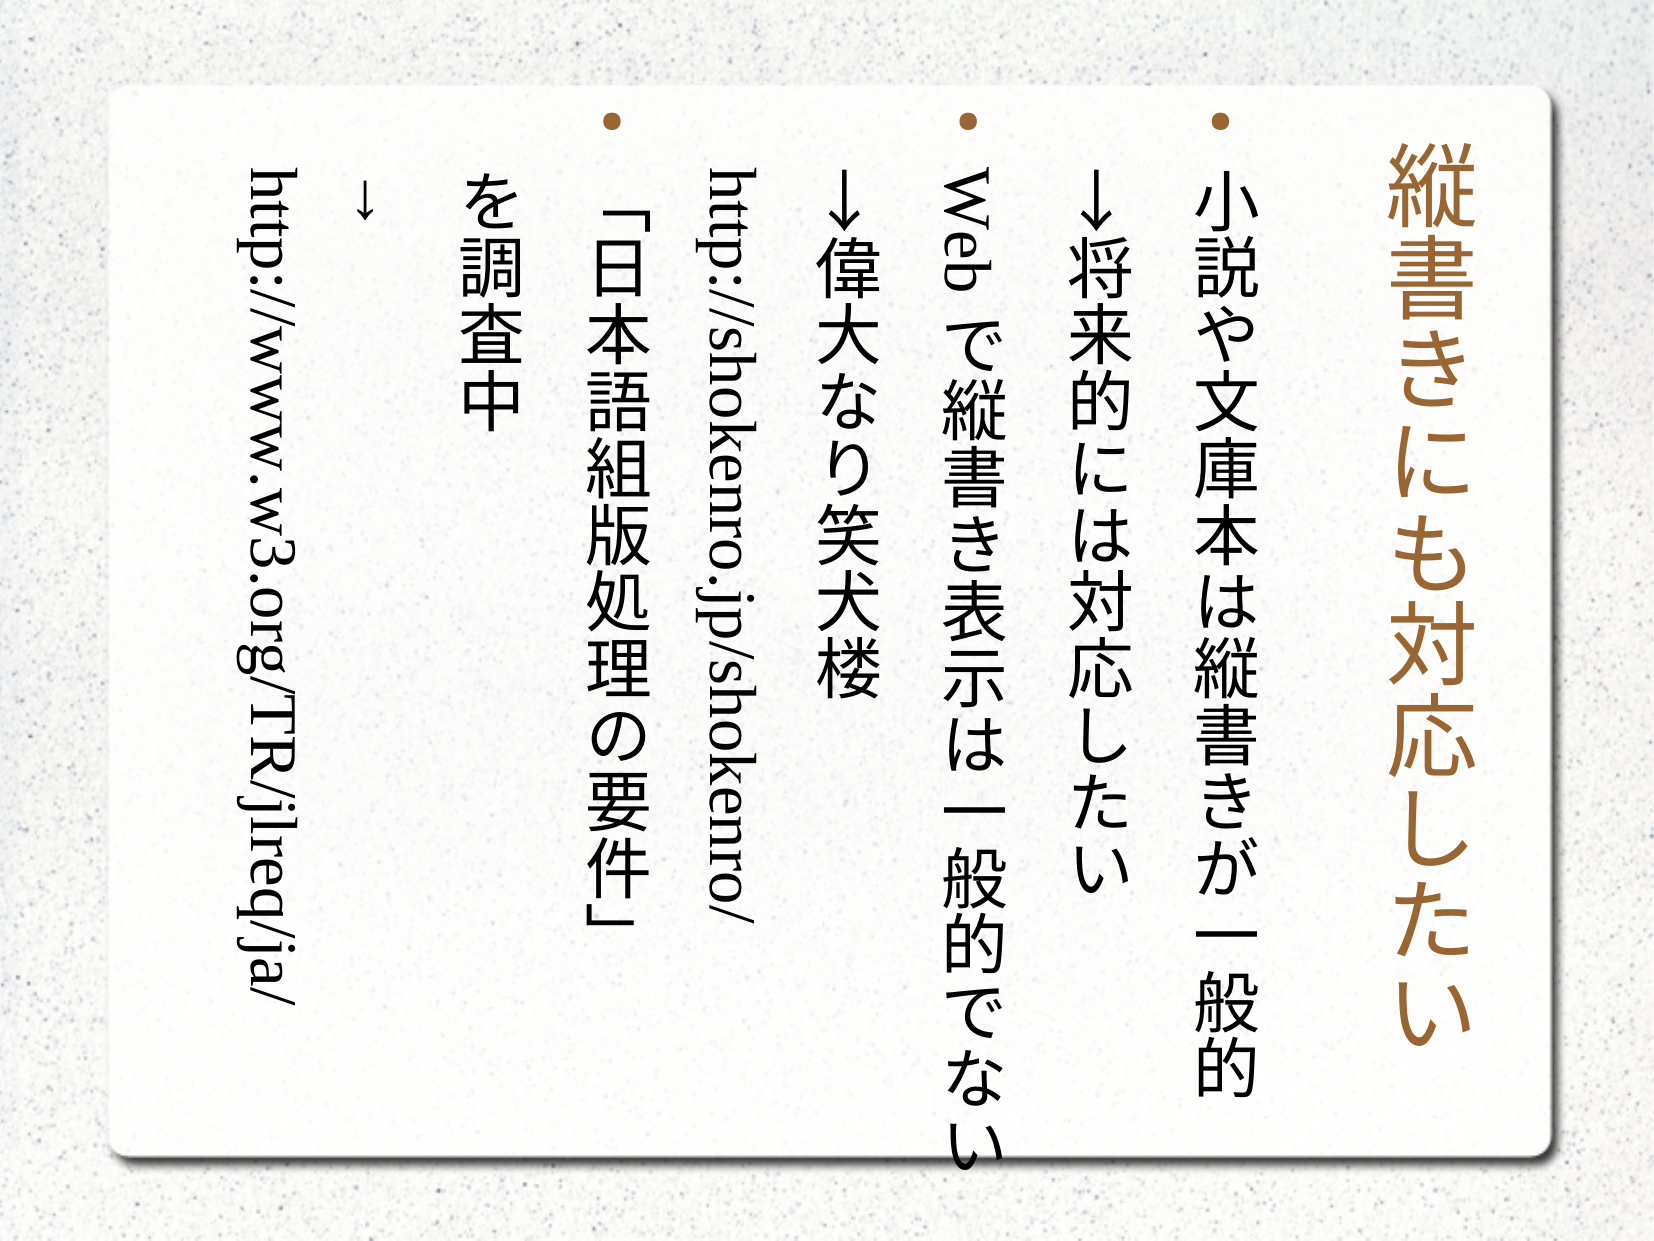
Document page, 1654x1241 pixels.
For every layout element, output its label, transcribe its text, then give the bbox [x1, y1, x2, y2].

title 縦書きにも対応したい [1328, 96, 1536, 1101]
list 小説や文庫本は縦書きが一般的 →将来的には対応したい Web で縦書き表示は一般的でない →偉大なり笑犬楼 http://shokenro.jp/shokenro/ 「日本語組版処理の要件」 を調査中 → http://www.w3.org/TR/jlreq/ja/ [141, 96, 1276, 1186]
picture [0, 0, 1654, 1241]
